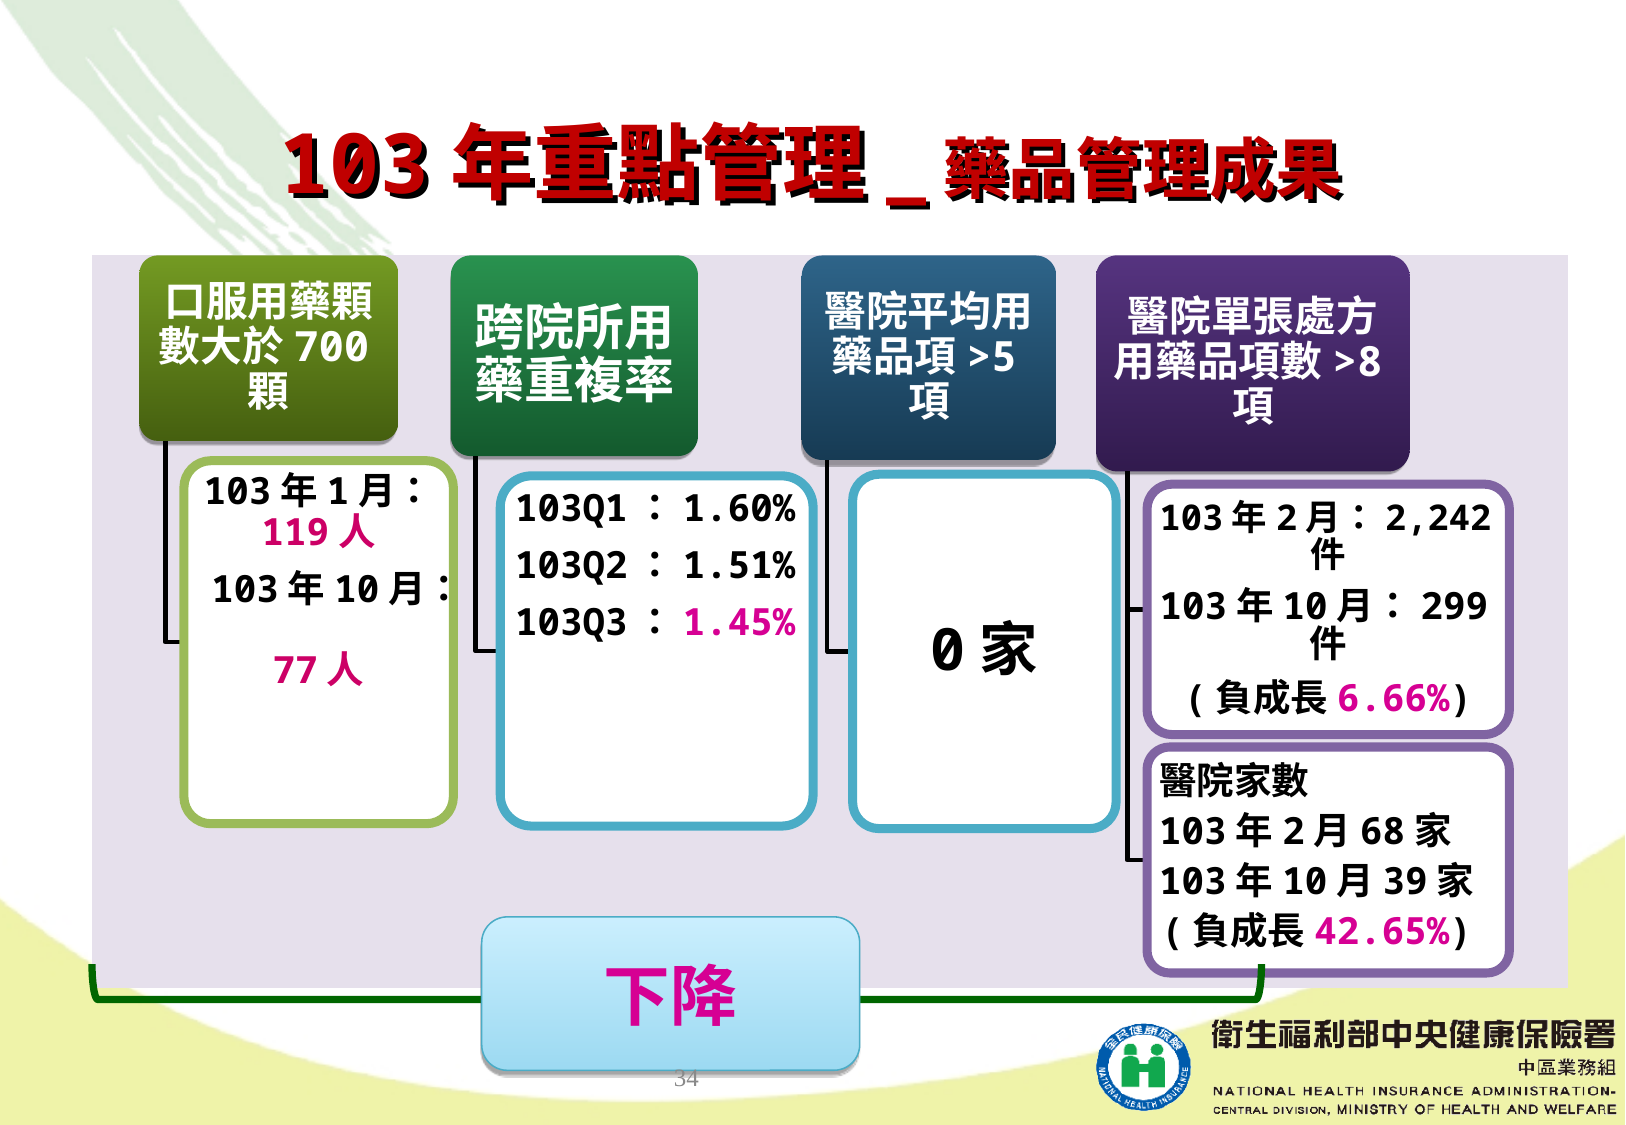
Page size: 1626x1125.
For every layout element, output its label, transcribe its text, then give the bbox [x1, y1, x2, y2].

text_box 103年1月： 119人 103年10月： 77人 [183, 460, 454, 824]
text_box 0家 [852, 474, 1117, 829]
text_box 跨院所用藥重複率 [450, 255, 698, 457]
text_box 103年2月：2,242件 103年10月：299件 (負成長6.66%) [1147, 484, 1510, 735]
text_box [658, 1046, 1039, 1107]
text_box [92, 255, 1257, 988]
text_box 103Q1：1.60% 103Q2：1.51% 103Q3：1.45% [500, 475, 814, 827]
text_box 醫院家數 103年2月68家 103年10月39家 (負成長42.65%) [1147, 746, 1510, 973]
text_box [1130, 255, 1568, 988]
text_box 下降 [481, 916, 860, 1071]
text_box 口服用藥顆數大於700顆 [139, 255, 399, 441]
text_box 醫院單張處方用藥品項數>8項 [1096, 255, 1410, 472]
text_box 醫院平均用藥品項>5項 [801, 255, 1057, 460]
title 103年重點管理_藥品管理成果 [80, 66, 1543, 254]
